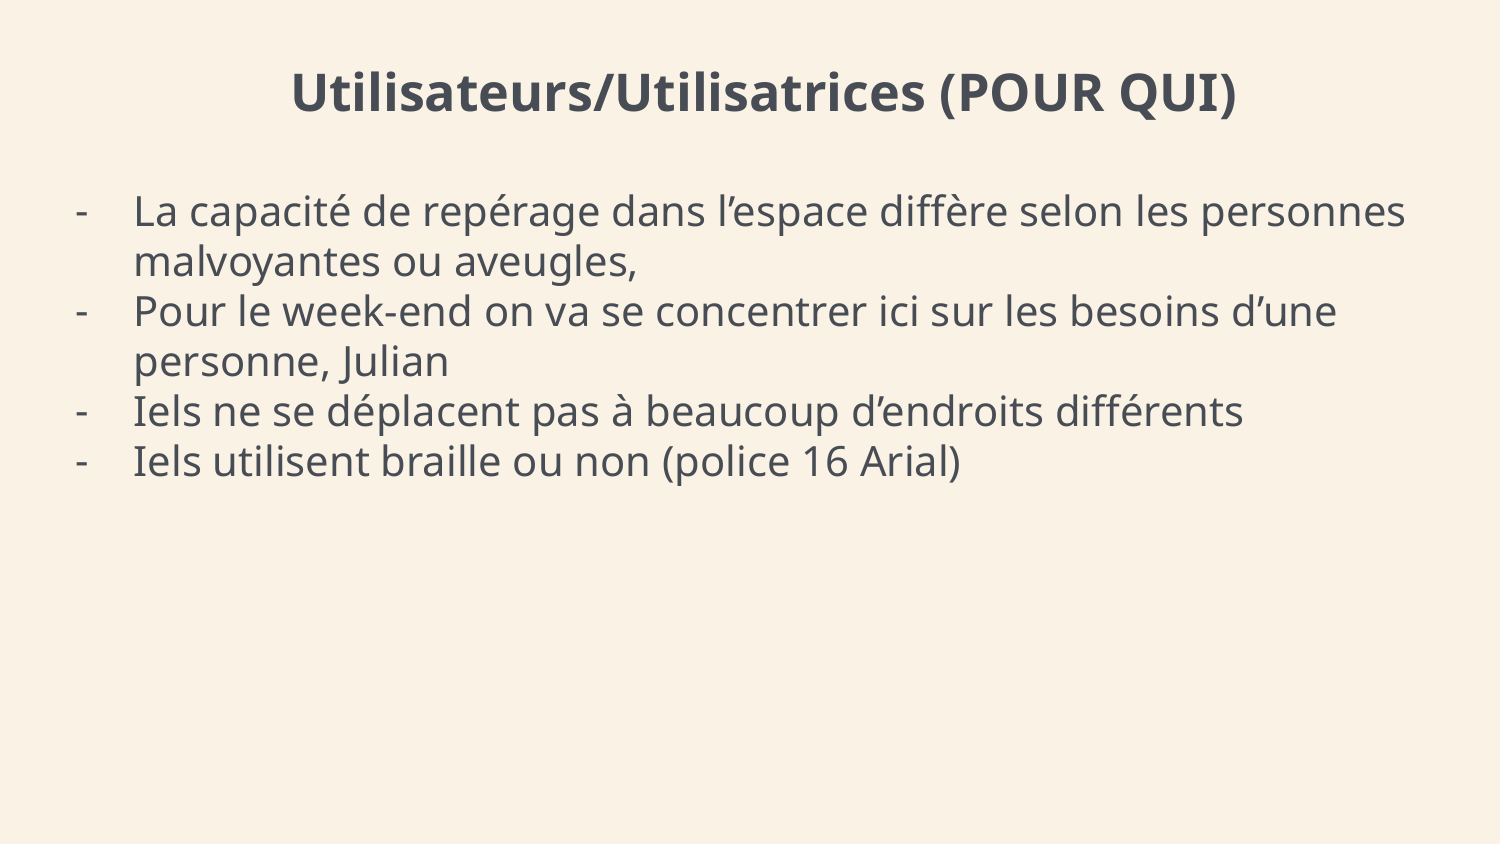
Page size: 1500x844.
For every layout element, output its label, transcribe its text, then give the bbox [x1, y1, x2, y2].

text_box Utilisateurs/Utilisatrices (POUR QUI) La capacité de repérage dans l’espace diffère selon les personnes malvoyantes ou aveugles, Pour le week-end on va se concentrer ici sur les besoins d’une personne, Julian Iels ne se déplacent pas à beaucoup d’endroits différents Iels utilisent braille ou non (police 16 Arial) [43, 44, 1484, 500]
